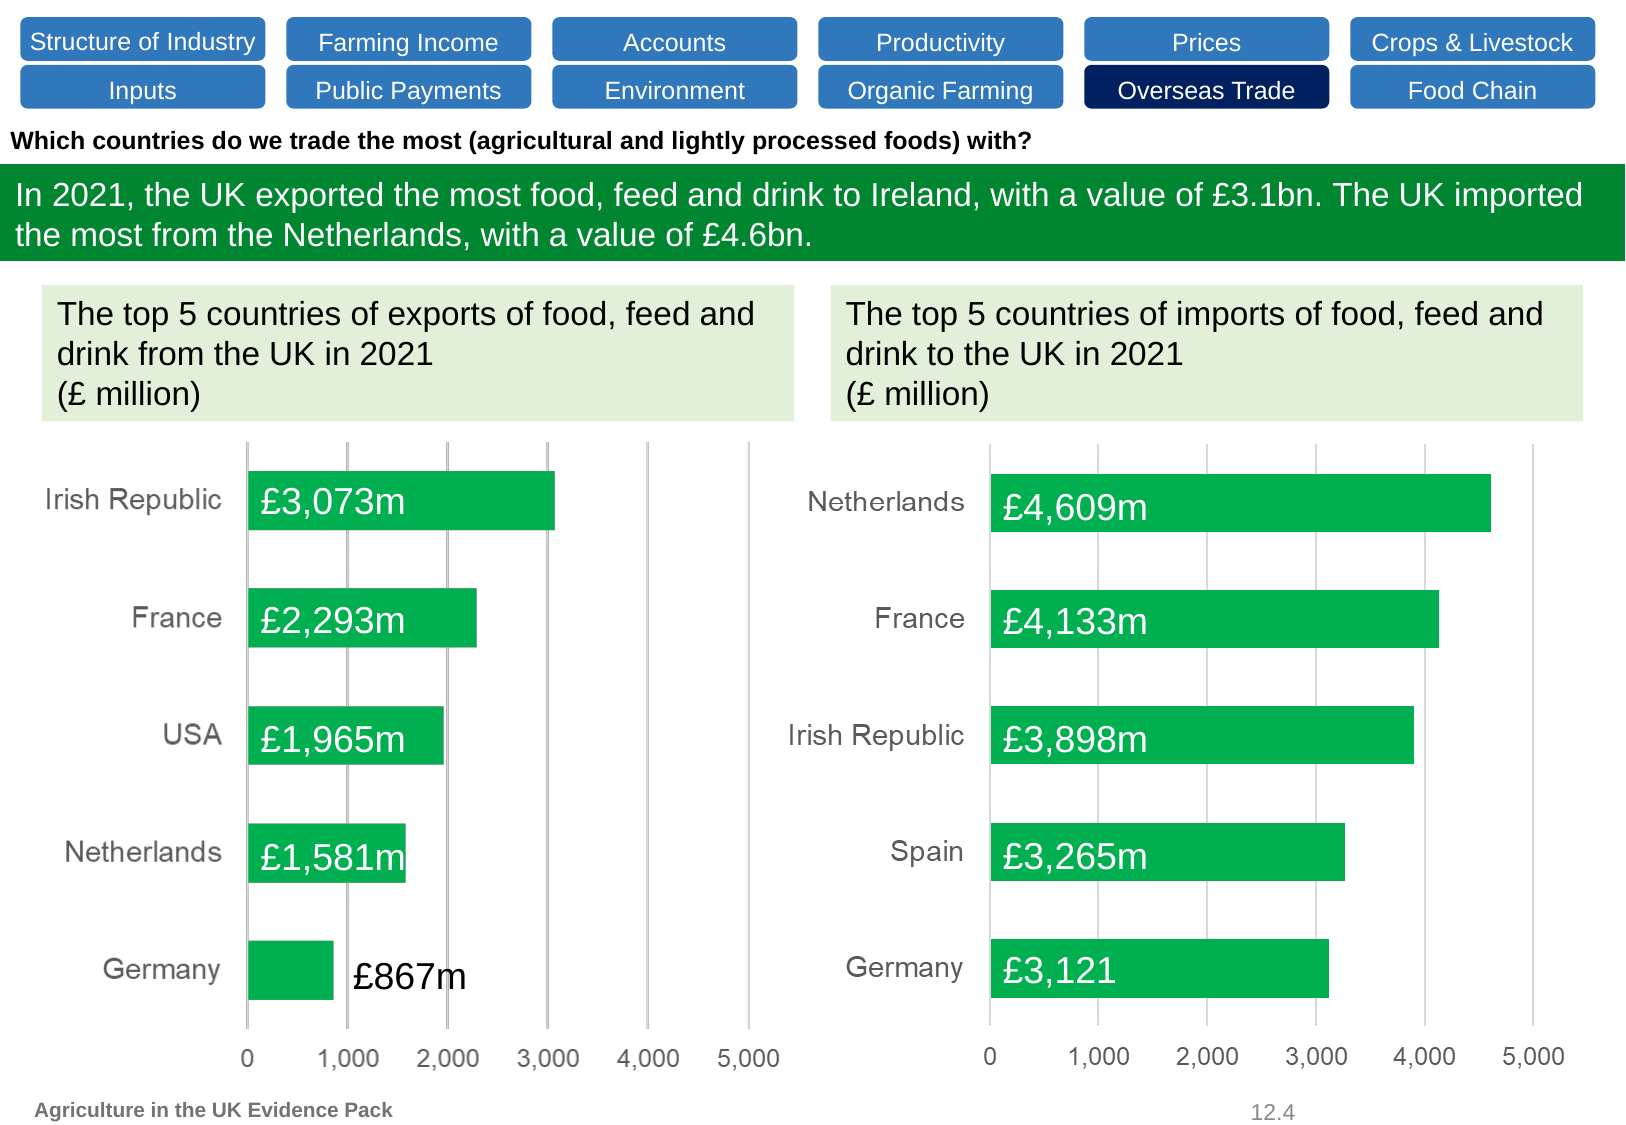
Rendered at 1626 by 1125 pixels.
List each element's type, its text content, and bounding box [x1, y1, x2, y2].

text_box £4,133m [987, 589, 1182, 651]
text_box 12.4 [1235, 1081, 1602, 1125]
text_box Agriculture in the UK Evidence Pack [34, 1097, 393, 1122]
text_box Structure of Industry [20, 17, 266, 61]
text_box Crops & Livestock [1350, 17, 1596, 61]
text_box Inputs [20, 64, 266, 109]
text_box £3,073m [245, 469, 439, 530]
text_box Which countries do we trade the most (agricultural and lightly processed foods) with? [0, 116, 1061, 163]
text_box £2,293m [245, 588, 439, 650]
text_box In 2021, the UK exported the most food, feed and drink to Ireland, with a value of £3.1bn. The UK imported the most from the Netherlands, with a value of £4.6bn. [0, 164, 1625, 261]
text_box Environment [552, 64, 798, 109]
text_box £1,581m [245, 825, 439, 887]
text_box Accounts [552, 17, 798, 61]
text_box £3,121 [987, 938, 1182, 999]
text_box The top 5 countries of imports of food, feed and drink to the UK in 2021 (£ million) [830, 284, 1584, 421]
text_box Public Payments [286, 64, 532, 109]
text_box The top 5 countries of exports of food, feed and drink from the UK in 2021 (£ million) [41, 284, 795, 421]
text_box £1,965m [245, 707, 439, 769]
text_box Overseas Trade [1084, 64, 1330, 109]
text_box Food Chain [1350, 64, 1596, 109]
text_box Prices [1084, 17, 1330, 61]
text_box £3,265m [987, 824, 1182, 885]
text_box Organic Farming [818, 64, 1064, 109]
text_box Productivity [818, 17, 1064, 61]
text_box £4,609m [987, 475, 1182, 536]
text_box Farming Income [286, 17, 532, 61]
text_box £3,898m [987, 707, 1182, 769]
picture [41, 421, 1589, 1082]
text_box £867m [337, 944, 532, 1006]
